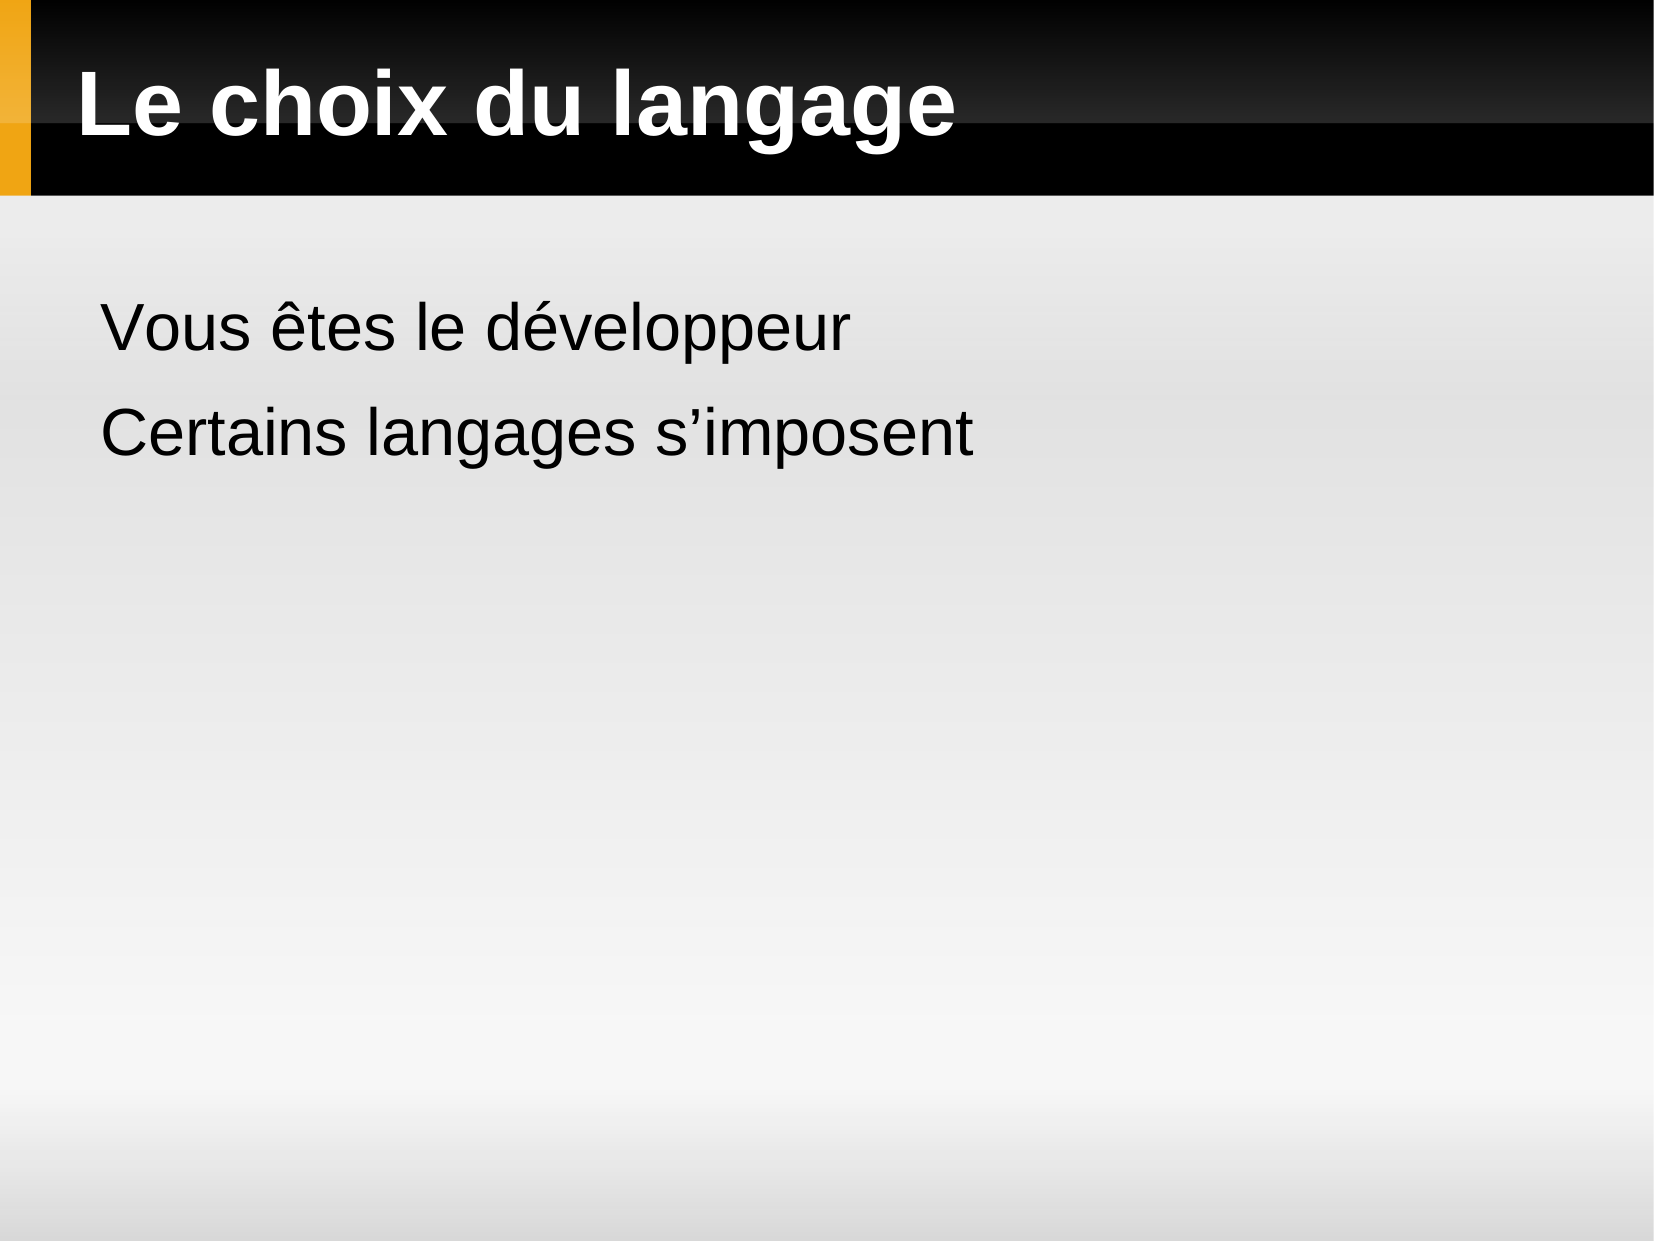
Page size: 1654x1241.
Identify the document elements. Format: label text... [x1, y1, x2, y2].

picture [0, 0, 1654, 1241]
list Vous êtes le développeur Certains langages s’imposent [82, 290, 1571, 1094]
title Le choix du langage [76, 7, 1565, 200]
